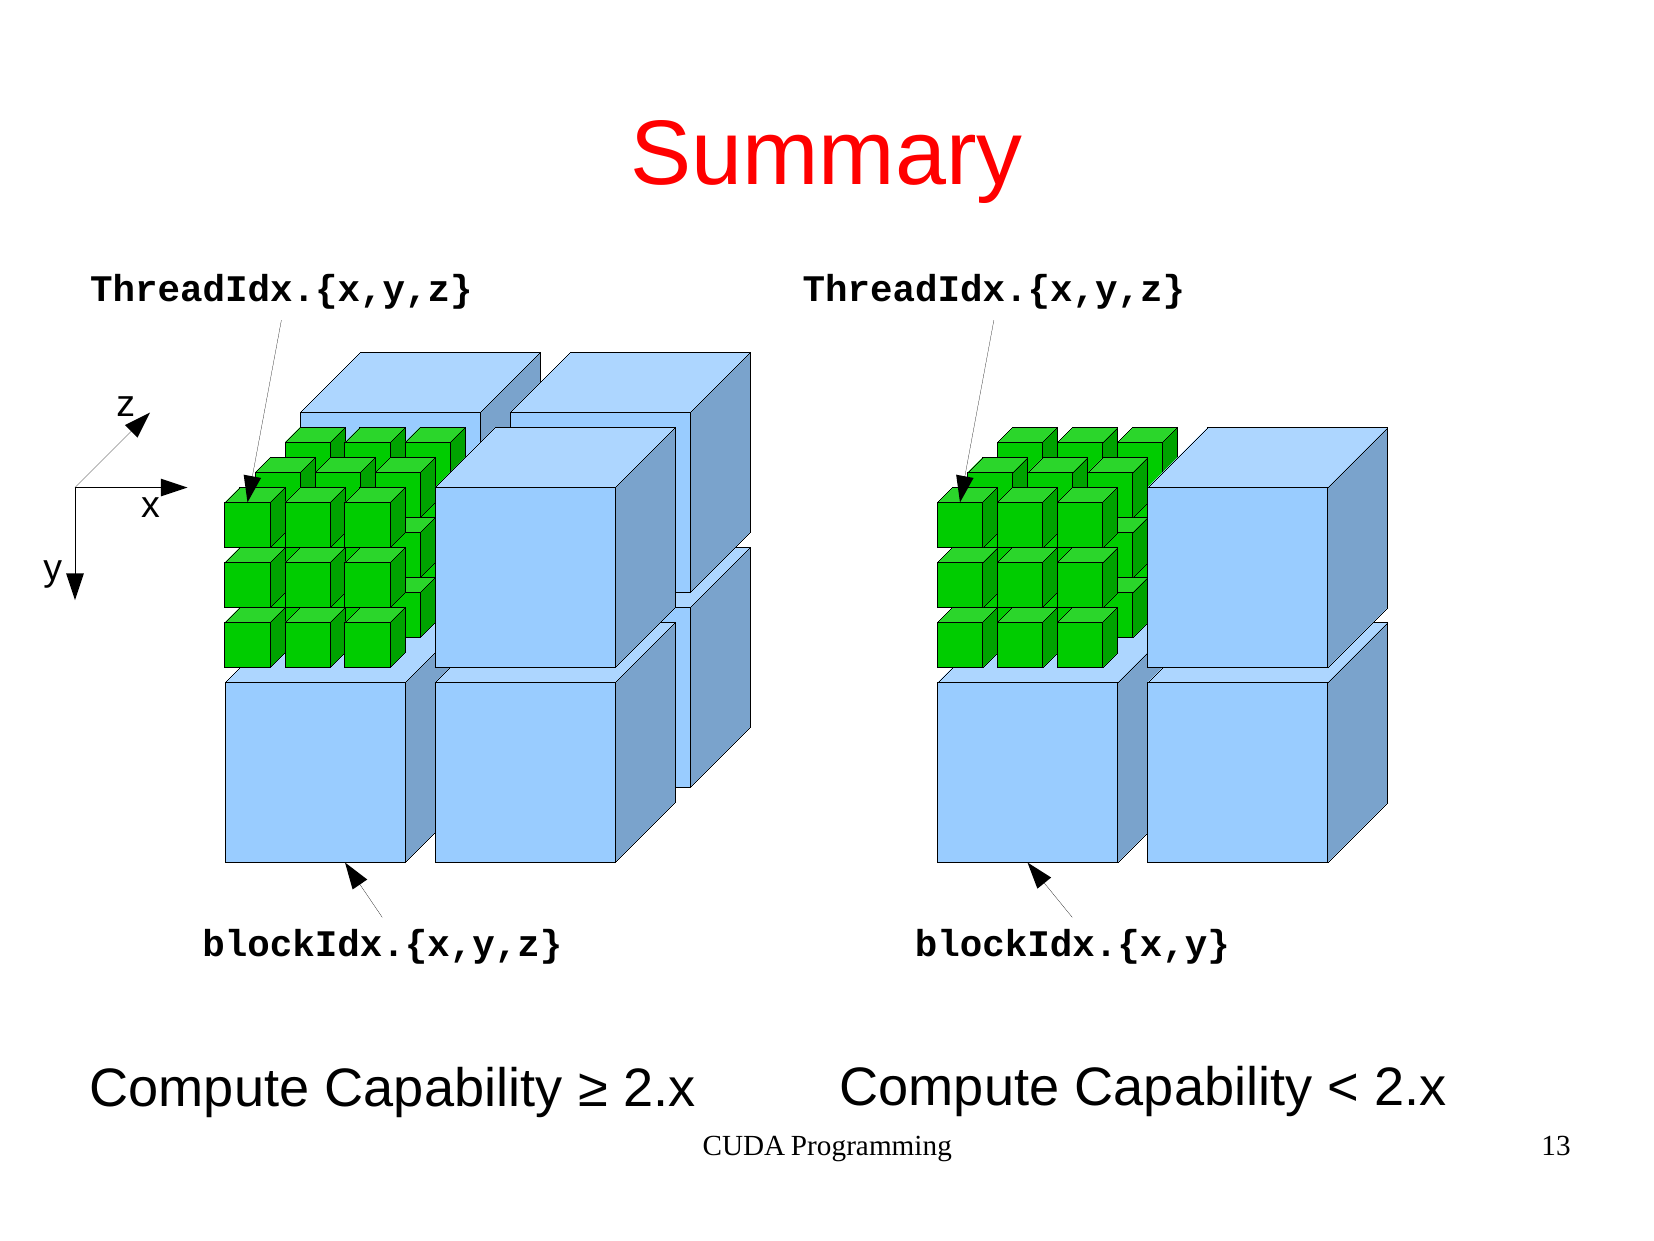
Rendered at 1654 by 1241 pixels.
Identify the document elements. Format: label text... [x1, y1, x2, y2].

text_box Compute Capability ≥ 2.x [74, 1050, 711, 1126]
text_box ThreadIdx.{x,y,z} [787, 262, 1201, 321]
text_box [937, 427, 1388, 863]
text_box Compute Capability < 2.x [824, 1049, 1463, 1126]
text_box blockIdx.{x,y,z} [187, 917, 578, 976]
text_box [224, 352, 751, 863]
text_box y [28, 539, 78, 597]
title Summary [82, 49, 1571, 257]
text_box z [101, 375, 151, 432]
text_box blockIdx.{x,y} [900, 917, 1245, 976]
text_box x [126, 475, 175, 533]
text_box ThreadIdx.{x,y,z} [75, 262, 488, 321]
